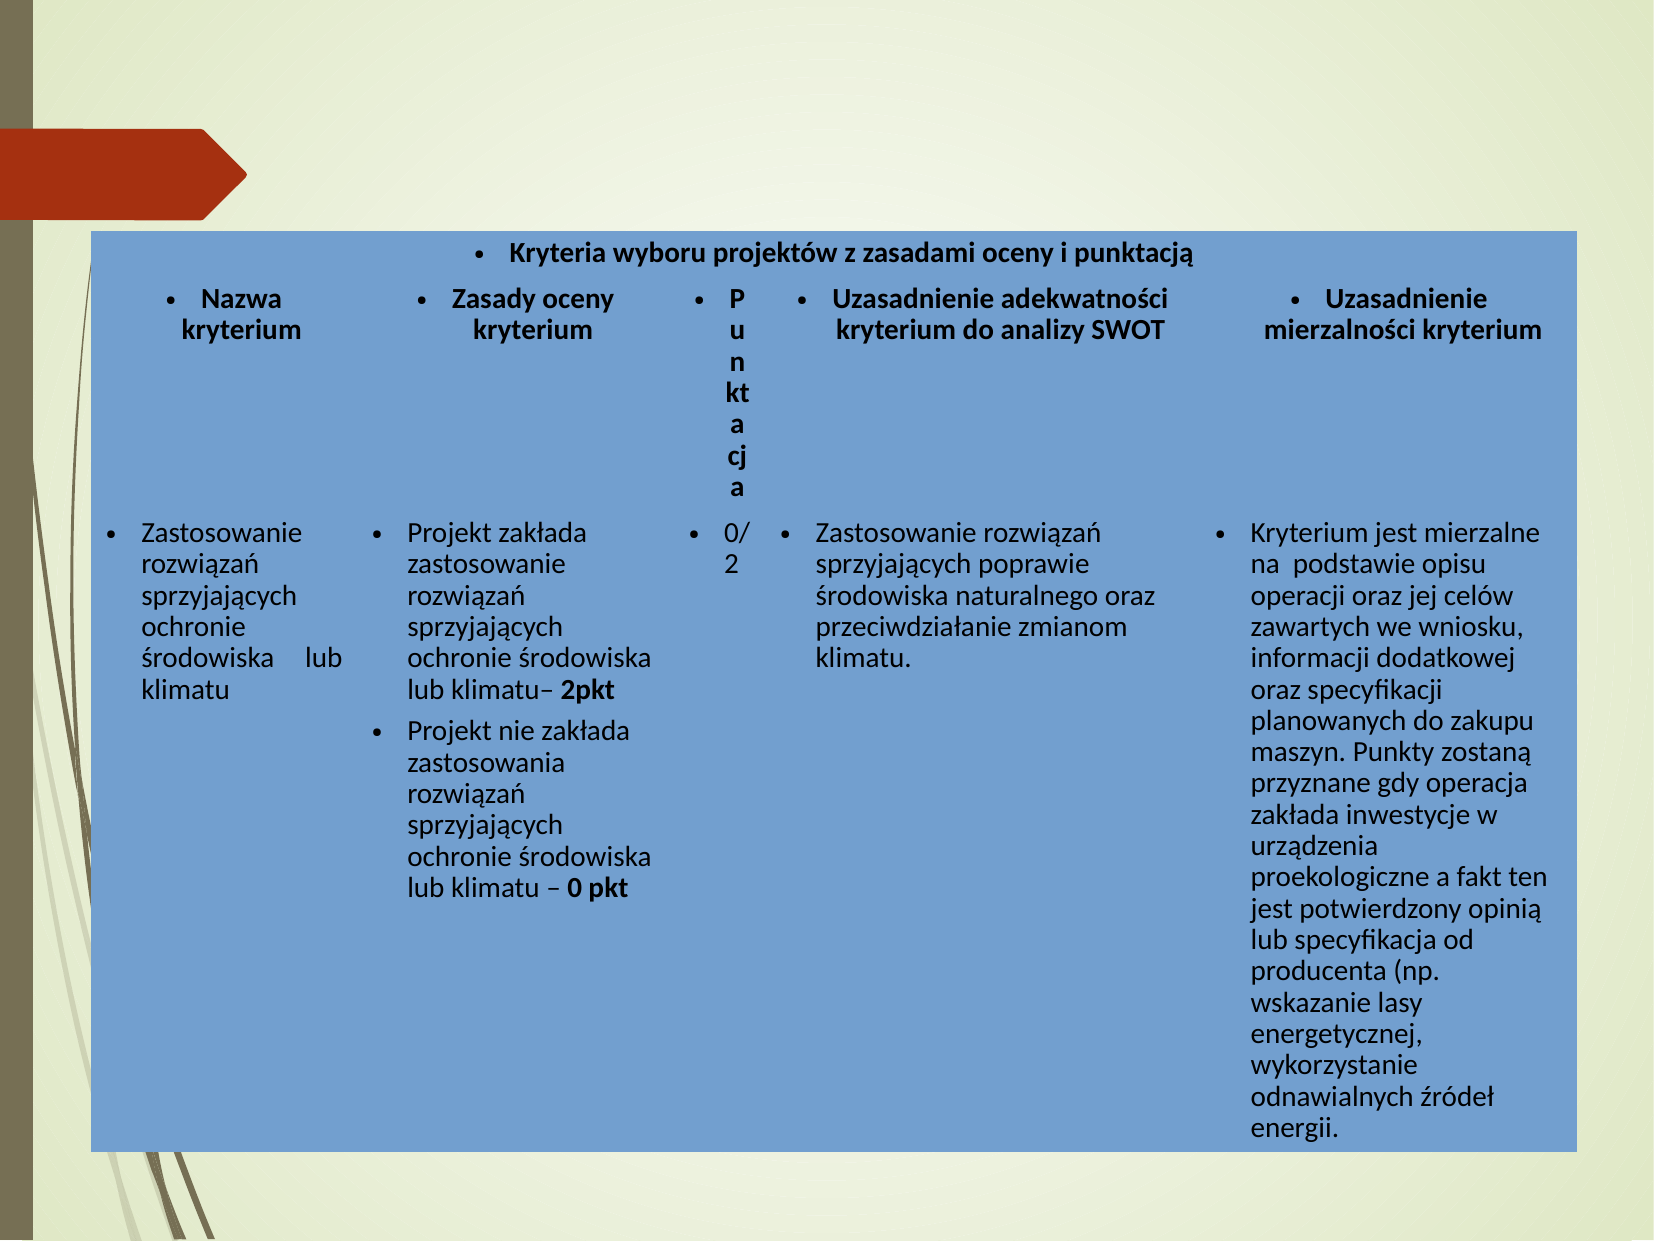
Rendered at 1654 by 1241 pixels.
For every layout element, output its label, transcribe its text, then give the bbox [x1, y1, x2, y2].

table_cell Uzasadnienie mierzalności kryterium [1200, 277, 1577, 511]
table_cell Zasady oceny kryterium [357, 277, 674, 511]
table_cell Zastosowanie rozwiązań sprzyjających ochronie środowiska lub klimatu [91, 511, 357, 1152]
table_cell Kryterium jest mierzalne na podstawie opisu operacji oraz jej celów zawartych we wniosku, informacji dodatkowej oraz specyfikacji planowanych do zakupu maszyn. Punkty zostaną przyznane gdy operacja zakłada inwestycje w urządzenia proekologiczne a fakt ten jest potwierdzony opinią lub specyfikacja od producenta (np. wskazanie lasy energetycznej, wykorzystanie odnawialnych źródeł energii. [1200, 511, 1577, 1152]
table_cell Punktacja [674, 277, 765, 511]
table_cell Nazwa kryterium [91, 277, 357, 511]
table_header Kryteria wyboru projektów z zasadami oceny i punktacją [91, 231, 1577, 277]
table_cell Uzasadnienie adekwatności kryterium do analizy SWOT [765, 277, 1200, 511]
table_cell Zastosowanie rozwiązań sprzyjających poprawie środowiska naturalnego oraz przeciwdziałanie zmianom klimatu. [765, 511, 1200, 1152]
table_cell 0/2 [674, 511, 765, 1152]
table_cell Projekt zakłada zastosowanie rozwiązań sprzyjających ochronie środowiska lub klimatu– 2pkt Projekt nie zakłada zastosowania rozwiązań sprzyjających ochronie środowiska lub klimatu – 0 pkt [357, 511, 674, 1152]
